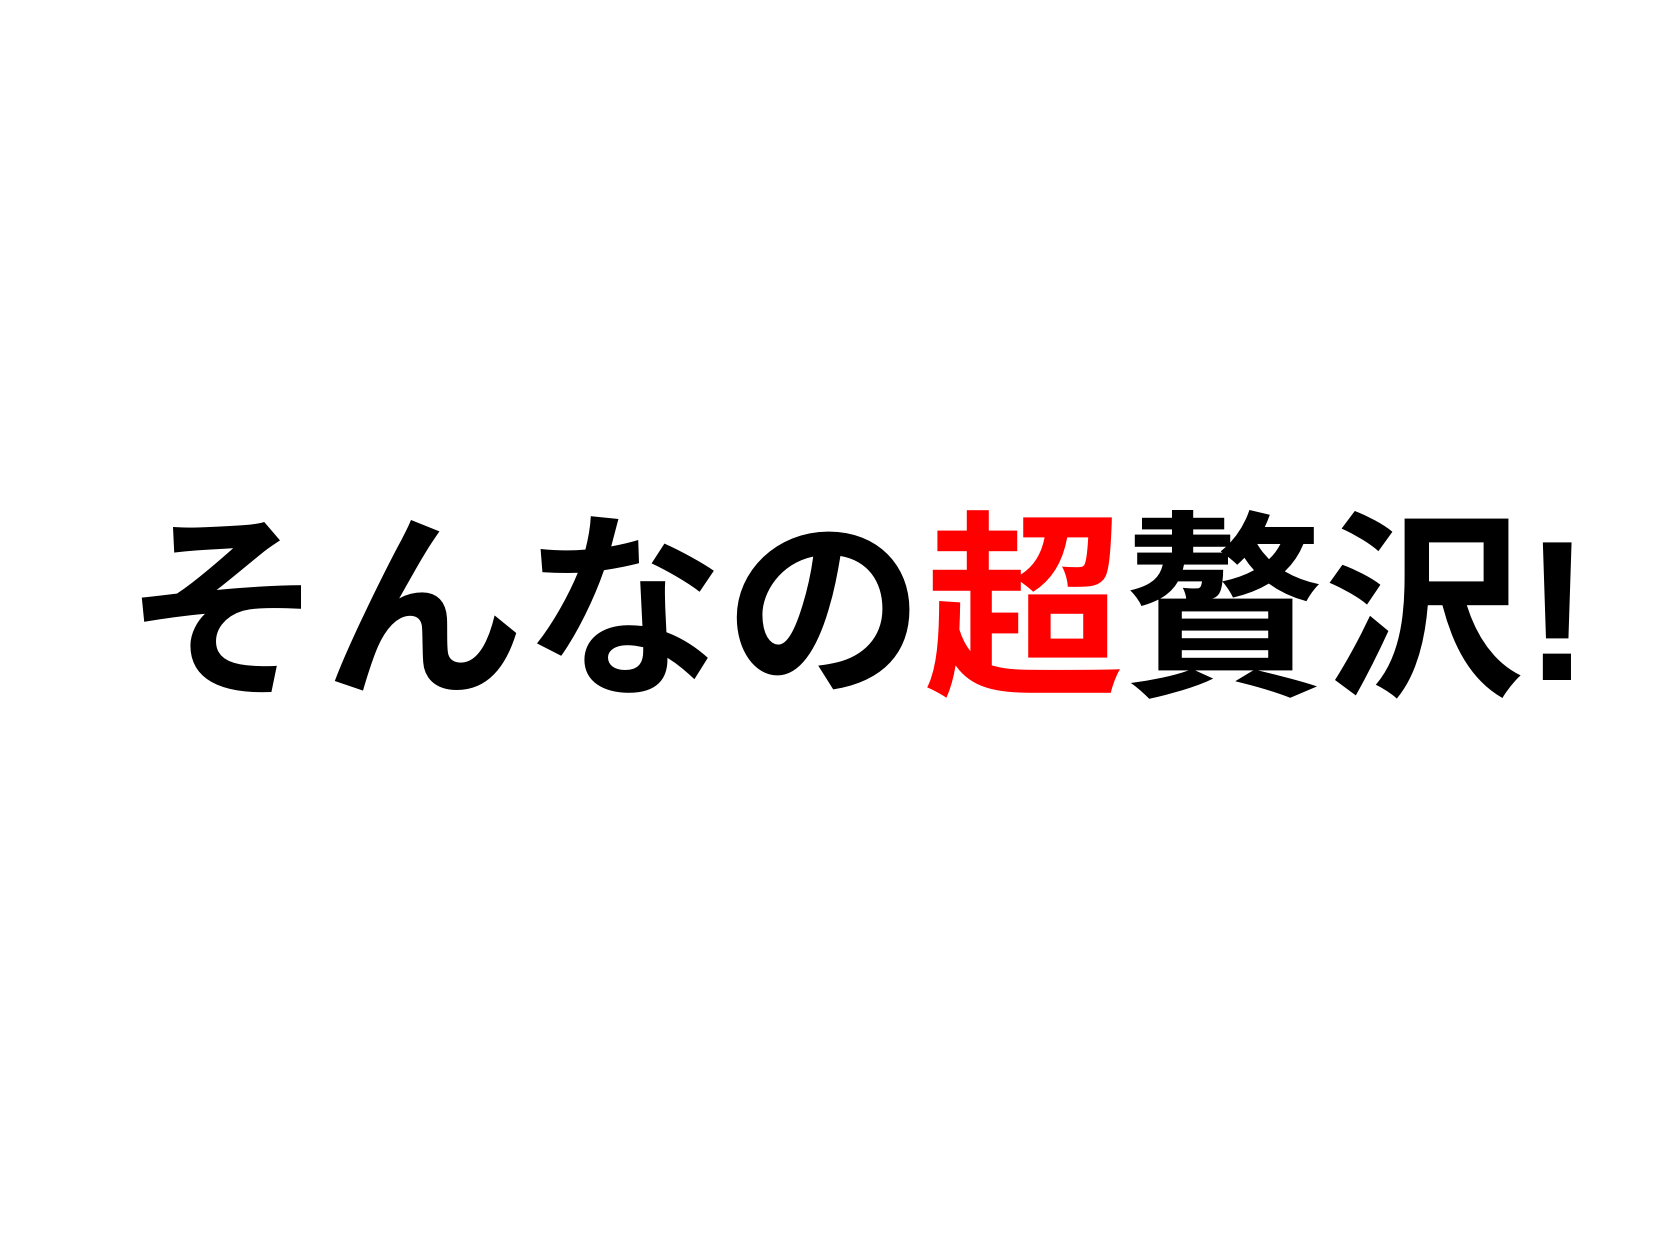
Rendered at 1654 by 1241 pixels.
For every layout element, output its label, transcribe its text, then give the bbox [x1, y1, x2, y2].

text_box そんなの超贅沢! [109, 440, 1565, 680]
